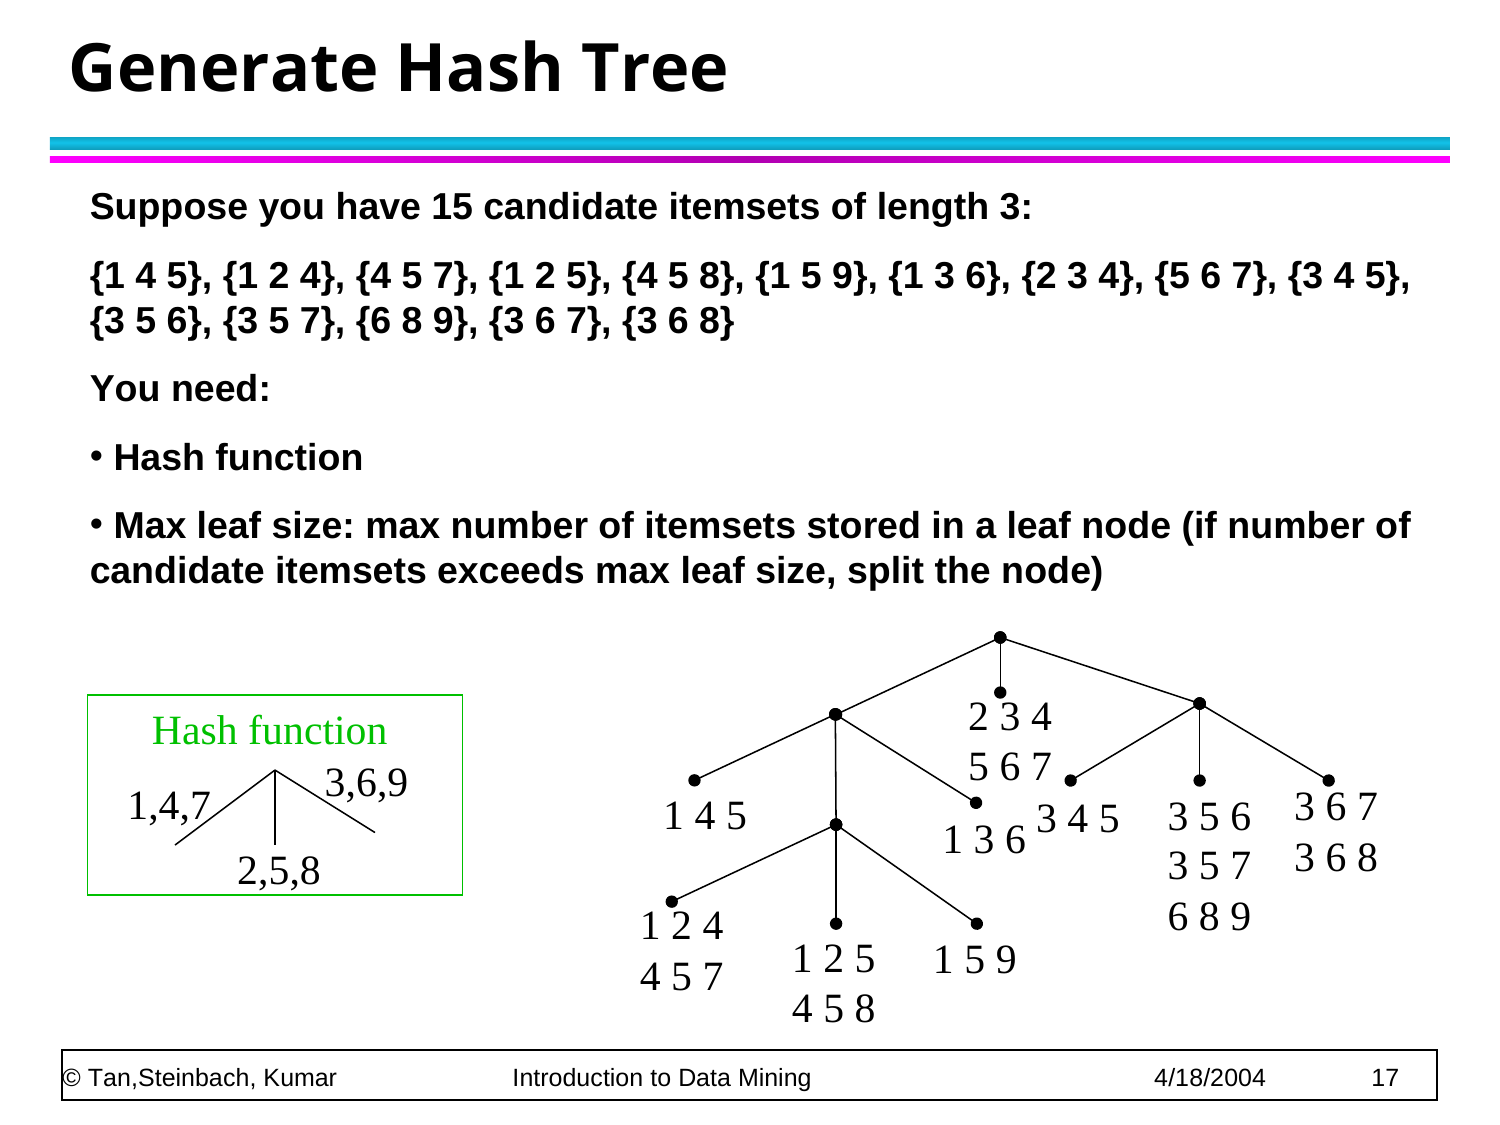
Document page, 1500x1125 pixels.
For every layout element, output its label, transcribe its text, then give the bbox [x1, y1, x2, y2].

text_box 2,5,8 [222, 834, 337, 894]
text_box 3 5 6 3 5 7 6 8 9 [1152, 780, 1267, 947]
text_box 1,4,7 [112, 770, 227, 836]
text_box 1 2 5 4 5 8 [777, 923, 891, 1040]
text_box 1 5 9 [918, 923, 1032, 990]
text_box 1 2 4 4 5 7 [624, 890, 739, 1007]
text_box 1 3 6 [927, 804, 1042, 871]
text_box 2 3 4 5 6 7 [953, 681, 1067, 797]
text_box 1 3 6 [1011, 839, 1021, 852]
title Generate Hash Tree [54, 22, 1413, 113]
text_box Hash function [137, 696, 403, 761]
text_box 2,5,8 [222, 896, 337, 901]
text_box 3,6,9 [309, 747, 424, 813]
text_box 3 6 7 3 6 8 [1279, 771, 1393, 888]
text_box 1 4 5 [648, 780, 762, 846]
text_box 3 4 5 [1021, 782, 1135, 849]
text_box Suppose you have 15 candidate itemsets of length 3: {1 4 5}, {1 2 4}, {4 5 7}, {1 2 5}, {4 5 8}, {1 5 9}, {1 3 6}, {2 3 4}, {5 6 7}, {3 4 5}, {3 5 6}, {3 5 7}, {6 8 9}, {3 6 7}, {3 6 8} You need: Hash function Max leaf size: max number of itemsets stored in a leaf node (if number of candidate itemsets exceeds max leaf size, split the node) [75, 174, 1438, 599]
text_box 1 3 6 [1011, 827, 1021, 838]
